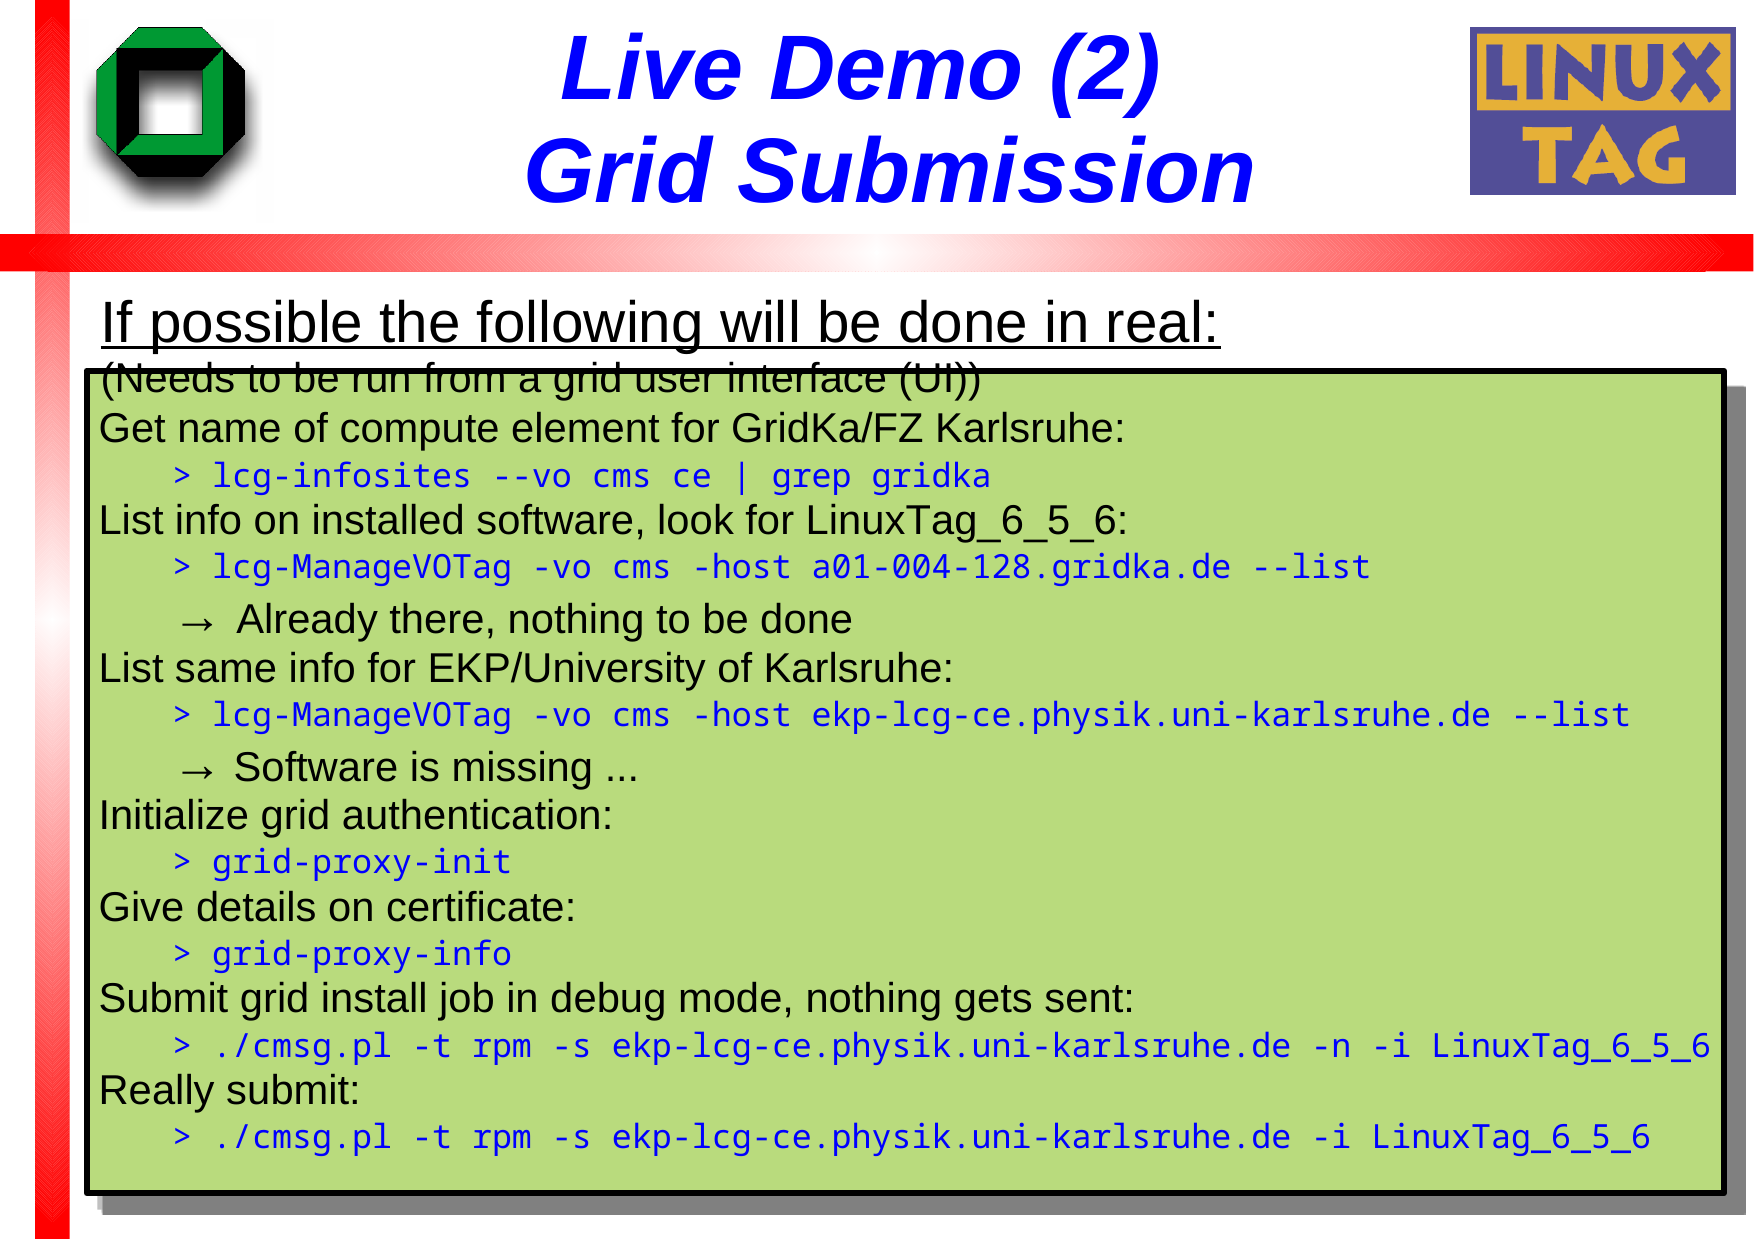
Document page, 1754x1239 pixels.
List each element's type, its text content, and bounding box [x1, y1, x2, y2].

picture [71, 19, 267, 223]
text_box Get name of compute element for GridKa/FZ Karlsruhe: > lcg-infosites --vo cms ce | grep gridka List info on installed software, look for LinuxTag_6_5_6: > lcg-ManageVOTag -vo cms -host a01-004-128.gridka.de --list → Already there, nothing to be done List same info for EKP/University of Karlsruhe: > lcg-ManageVOTag -vo cms -host ekp-lcg-ce.physik.uni-karlsruhe.de --list → Software is missing ... Initialize grid authentication: > grid-proxy-init Give details on certificate: > grid-proxy-info Submit grid install job in debug mode, nothing gets sent: > ./cmsg.pl -t rpm -s ekp-lcg-ce.physik.uni-karlsruhe.de -n -i LinuxTag_6_5_6 Really submit: > ./cmsg.pl -t rpm -s ekp-lcg-ce.physik.uni-karlsruhe.de -i LinuxTag_6_5_6 [86, 370, 1725, 1194]
picture [1470, 27, 1736, 195]
text_box If possible the following will be done in real: (Needs to be run from a grid user interface (UI)) [88, 278, 1233, 414]
title Live Demo (2) Grid Submission [267, 15, 1455, 223]
